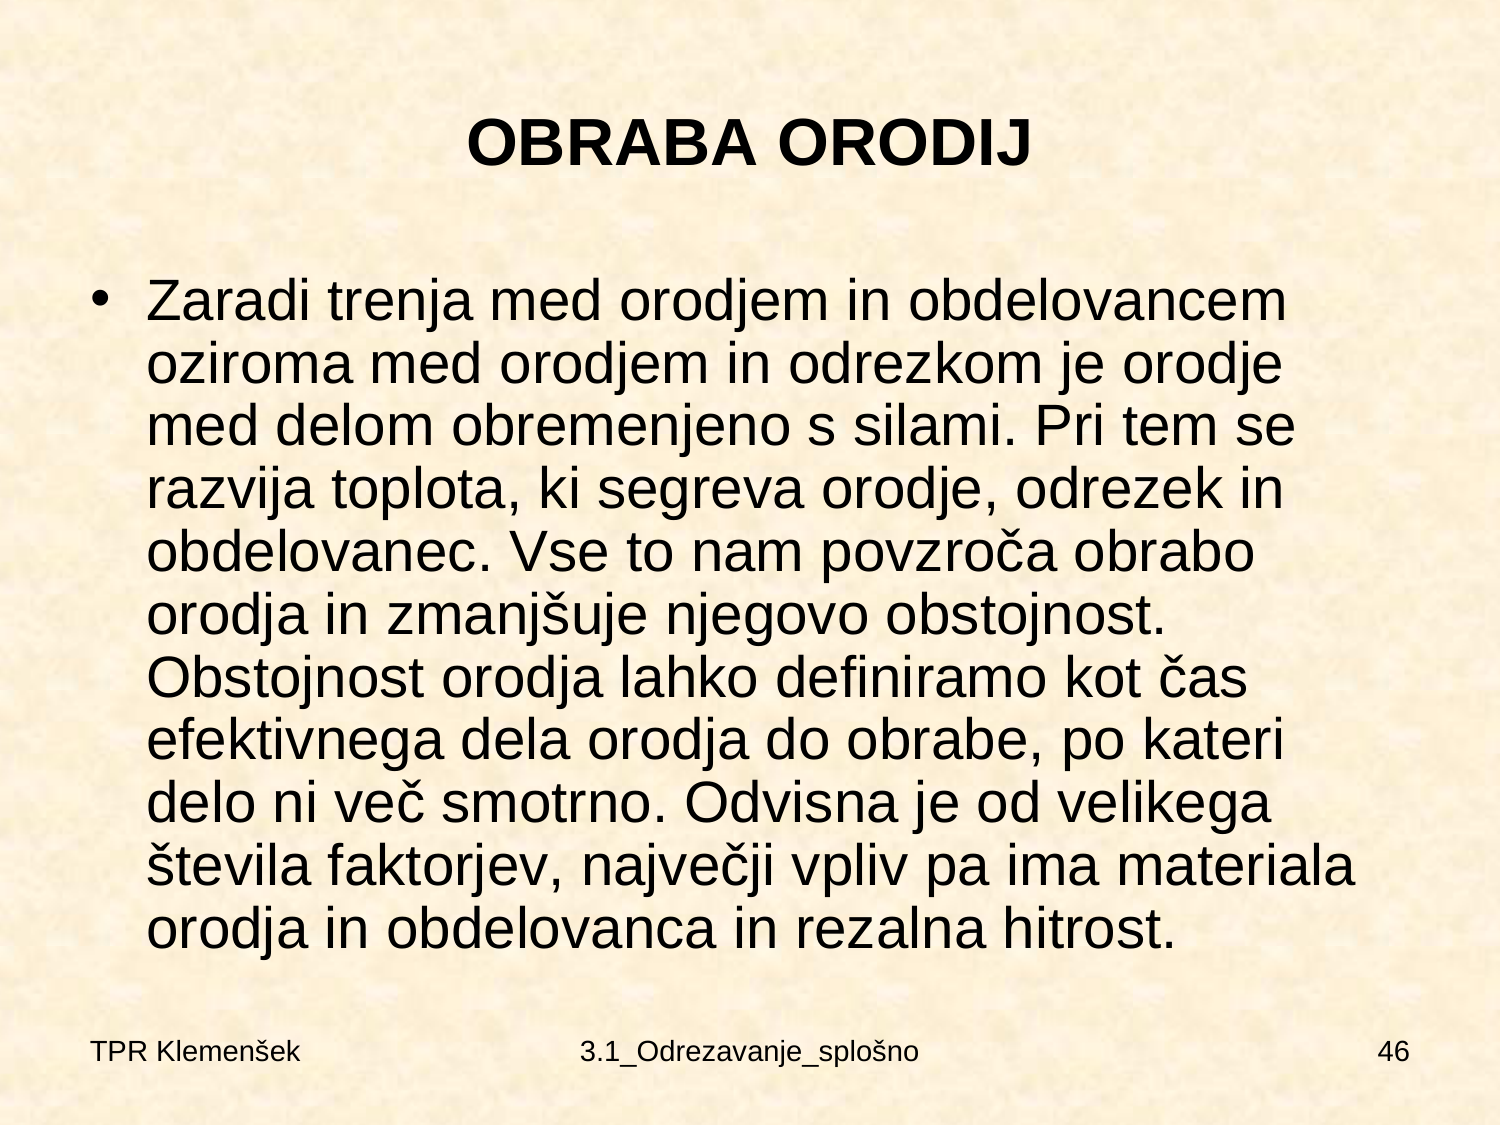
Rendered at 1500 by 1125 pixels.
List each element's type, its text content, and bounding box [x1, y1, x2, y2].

picture [0, 0, 1500, 1125]
text_box TPR Klemenšek [74, 1024, 426, 1103]
text_box 3.1_Odrezavanje_splošno [512, 1024, 988, 1103]
text_box <number> [1074, 1024, 1426, 1103]
list Zaradi trenja med orodjem in obdelovancem oziroma med orodjem in odrezkom je orodje med delom obremenjeno s silami. Pri tem se razvija toplota, ki segreva orodje, odrezek in obdelovanec. Vse to nam povzroča obrabo orodja in zmanjšuje njegovo obstojnost. Obstojnost orodja lahko definiramo kot čas efektivnega dela orodja do obrabe, po kateri delo ni več smotrno. Odvisna je od velikega števila faktorjev, največji vpliv pa ima materiala orodja in obdelovanca in rezalna hitrost. [75, 262, 1426, 1006]
title OBRABA ORODIJ [75, 45, 1426, 233]
